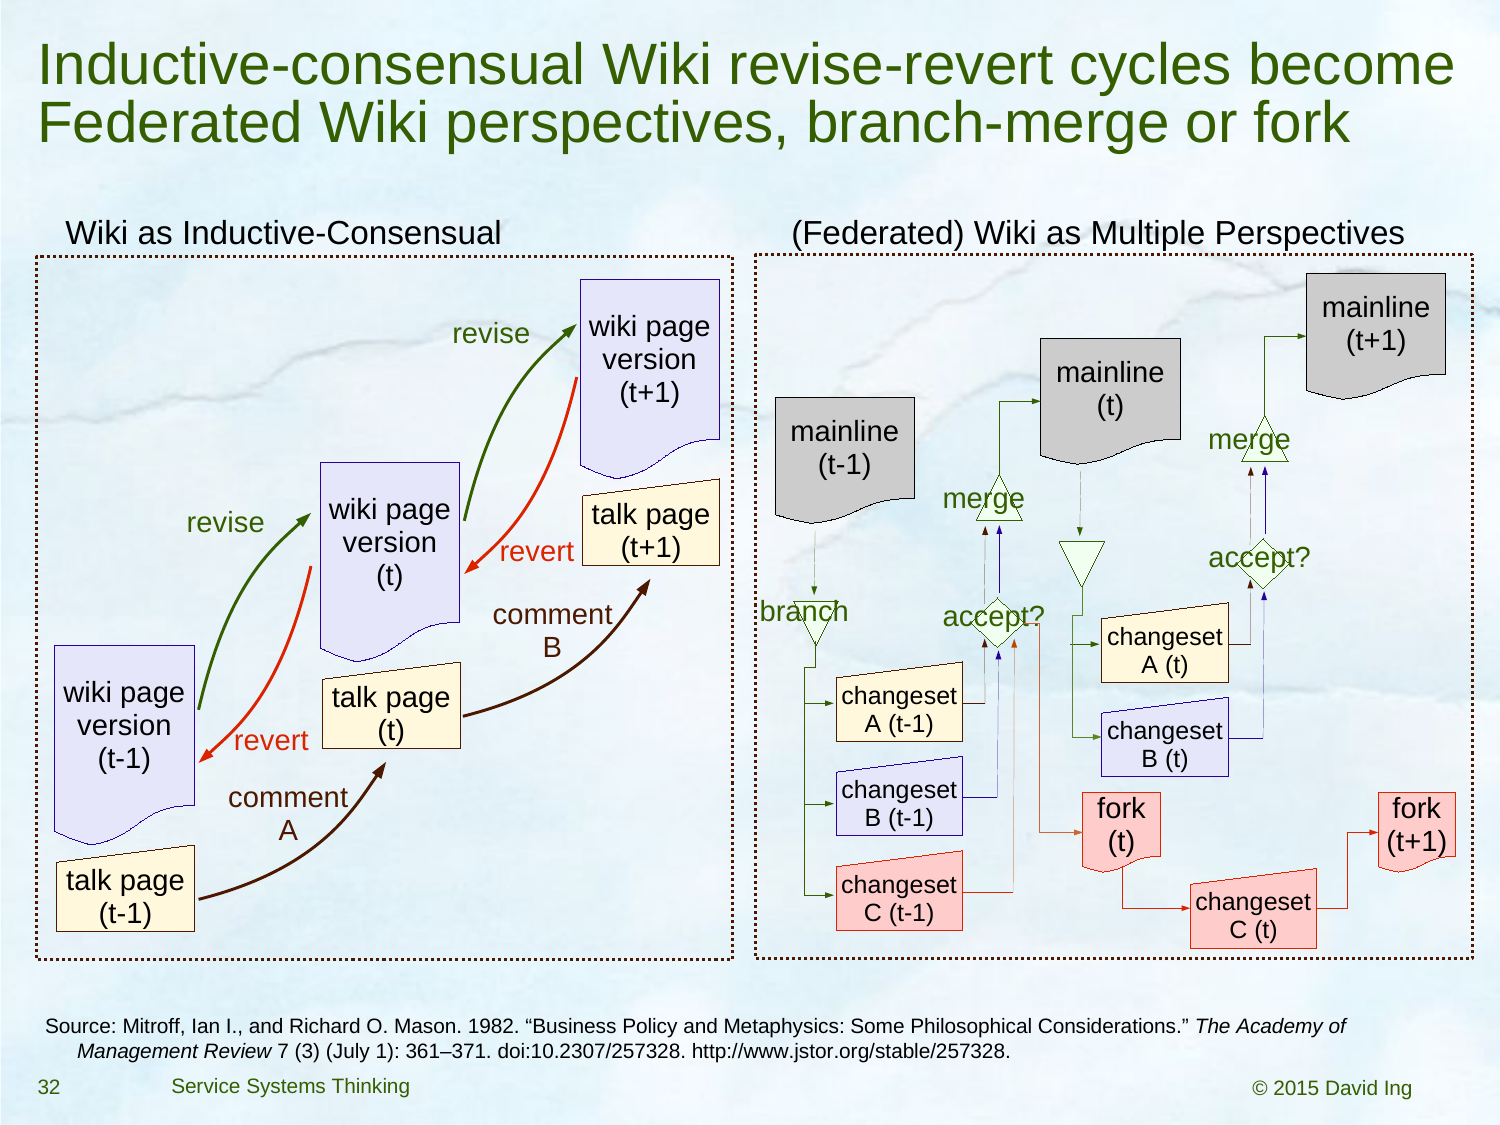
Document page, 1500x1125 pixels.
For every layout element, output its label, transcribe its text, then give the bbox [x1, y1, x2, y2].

text_box wiki page version (t-1) [54, 645, 195, 845]
text_box mainline (t) [1040, 338, 1181, 465]
picture [0, 0, 1500, 1125]
text_box talk page (t) [322, 662, 461, 749]
text_box accept? [927, 592, 1070, 648]
text_box changeset B (t-1) [836, 756, 963, 836]
text_box wiki page version (t) [320, 462, 460, 662]
text_box merge [1193, 415, 1336, 471]
text_box talk page (t-1) [56, 845, 195, 932]
text_box fork (t+1) [1378, 792, 1456, 873]
text_box revise [437, 309, 580, 364]
text_box Wiki as Inductive-Consensual [50, 207, 726, 266]
text_box merge [927, 474, 1070, 530]
text_box [755, 254, 1473, 959]
text_box wiki page version (t+1) [580, 279, 720, 479]
text_box changeset C (t) [1190, 868, 1317, 949]
text_box [36, 256, 733, 960]
text_box revert [484, 528, 627, 583]
text_box comment B [477, 590, 637, 681]
text_box accept? [1193, 533, 1336, 589]
text_box changeset C (t-1) [836, 850, 963, 931]
text_box branch [744, 587, 887, 642]
text_box mainline (t-1) [775, 397, 915, 524]
text_box changeset A (t) [1101, 602, 1229, 683]
text_box mainline (t+1) [1306, 273, 1446, 400]
text_box talk page (t+1) [582, 478, 720, 566]
text_box revert [219, 716, 361, 772]
text_box changeset A (t-1) [836, 661, 963, 742]
text_box changeset B (t) [1101, 697, 1229, 777]
text_box (Federated) Wiki as Multiple Perspectives [776, 207, 1446, 266]
title Inductive-consensual Wiki revise-revert cycles become Federated Wiki perspectives, branch-merge or fork [37, 37, 1463, 162]
text_box fork (t) [1082, 792, 1161, 873]
text_box comment A [213, 773, 373, 864]
text_box Source: Mitroff, Ian I., and Richard O. Mason. 1982. “Business Policy and Metaphysics: Some Philosophical Considerations.” The Academy of Management Review 7 (3) (July 1): 361–371. doi:10.2307/257328. http://www.jstor.org/stable/257328. - [30, 1004, 1441, 1065]
text_box revise [171, 498, 314, 553]
